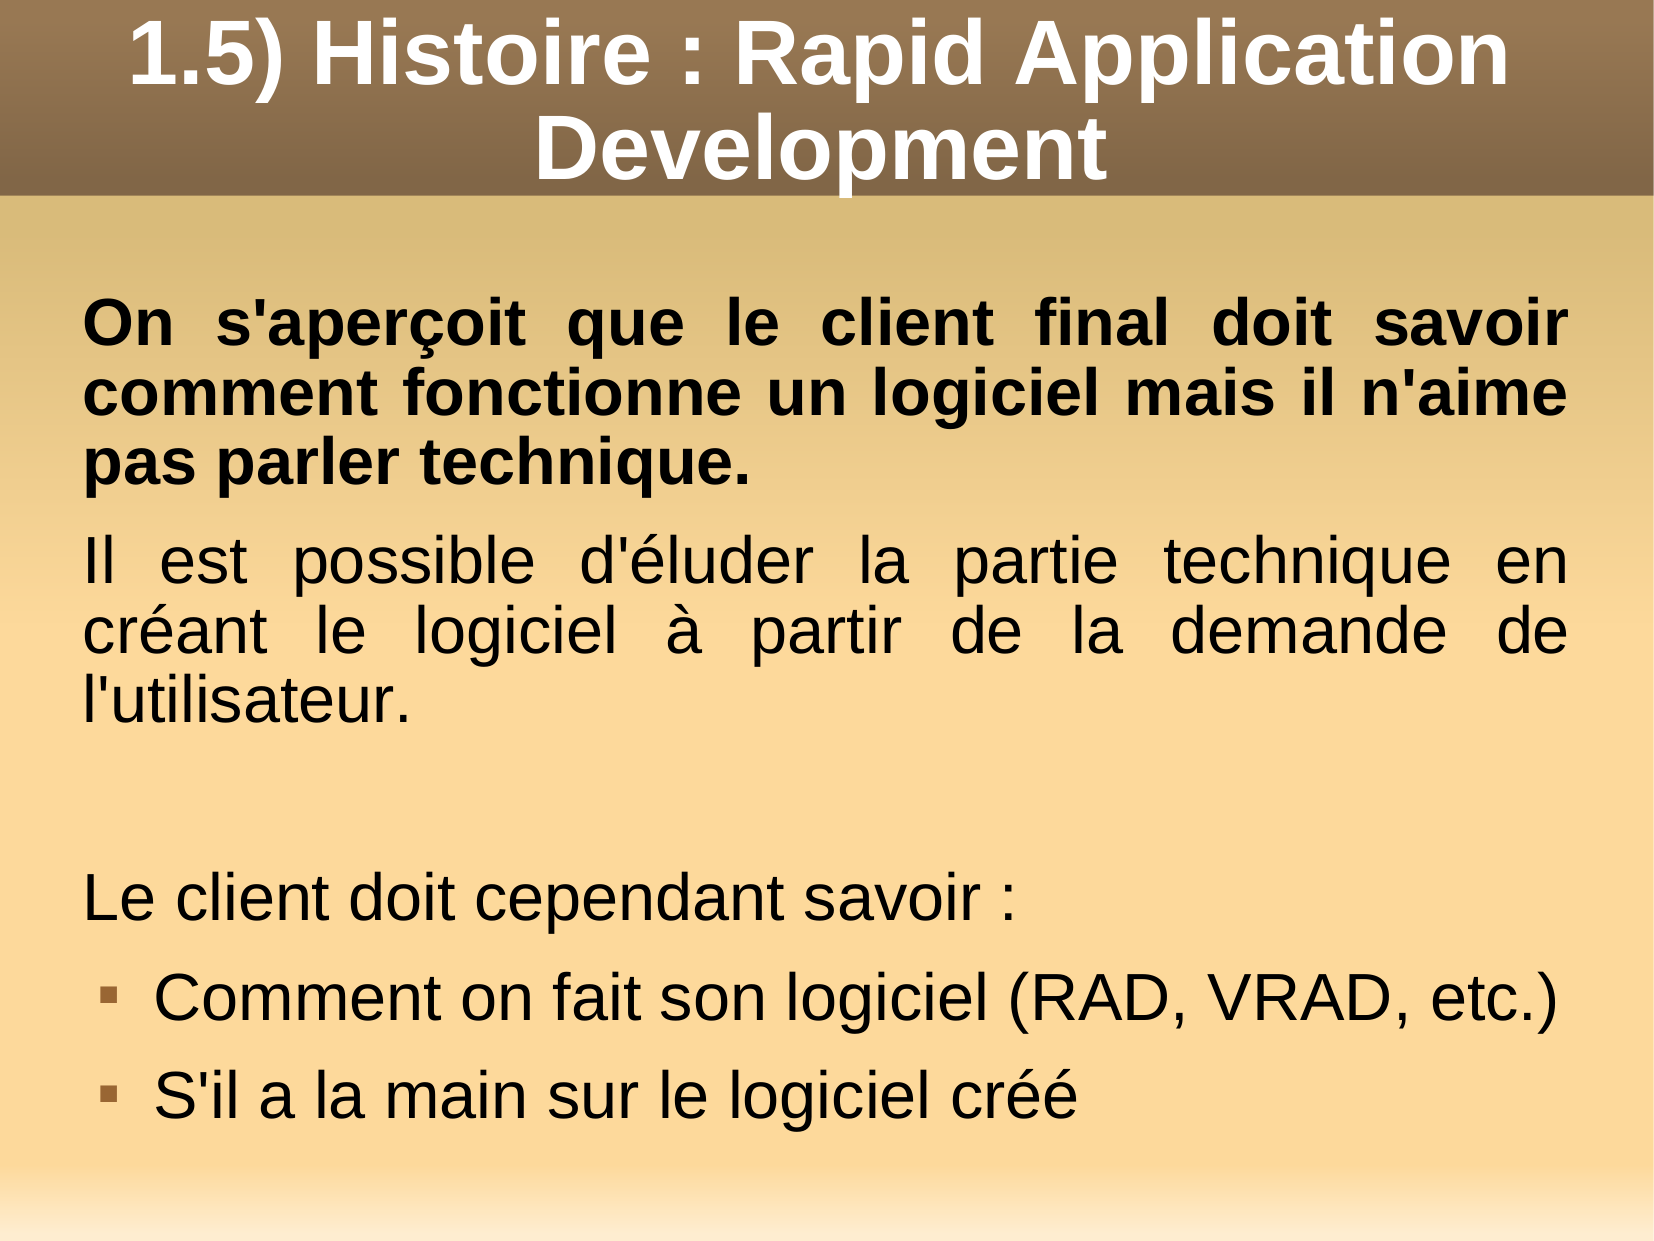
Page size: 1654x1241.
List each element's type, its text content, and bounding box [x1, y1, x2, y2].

title 1.5) Histoire : Rapid Application Development [76, 4, 1565, 203]
picture [0, 0, 1654, 1241]
list On s'aperçoit que le client final doit savoir comment fonctionne un logiciel mais il n'aime pas parler technique. Il est possible d'éluder la partie technique en créant le logiciel à partir de la demande de l'utilisateur. Le client doit cependant savoir : Comment on fait son logiciel (RAD, VRAD, etc.) S'il a la main sur le logiciel créé [82, 290, 1571, 1139]
